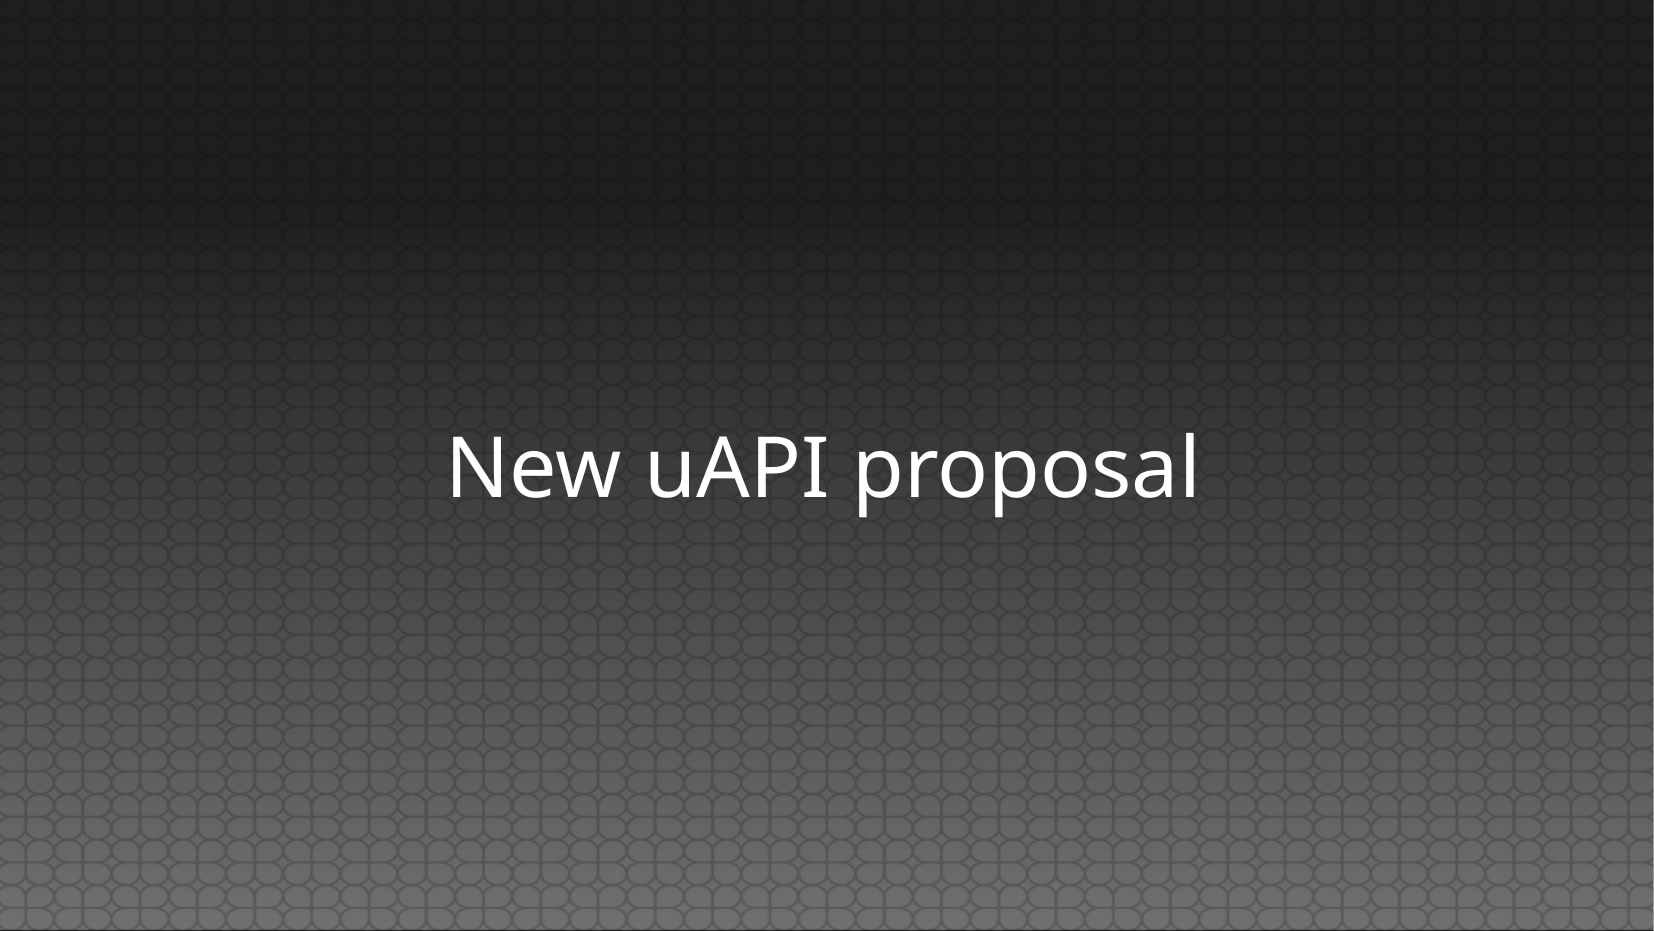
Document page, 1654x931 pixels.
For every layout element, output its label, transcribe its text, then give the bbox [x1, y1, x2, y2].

title New uAPI proposal [135, 277, 1512, 653]
picture [0, 0, 1654, 931]
